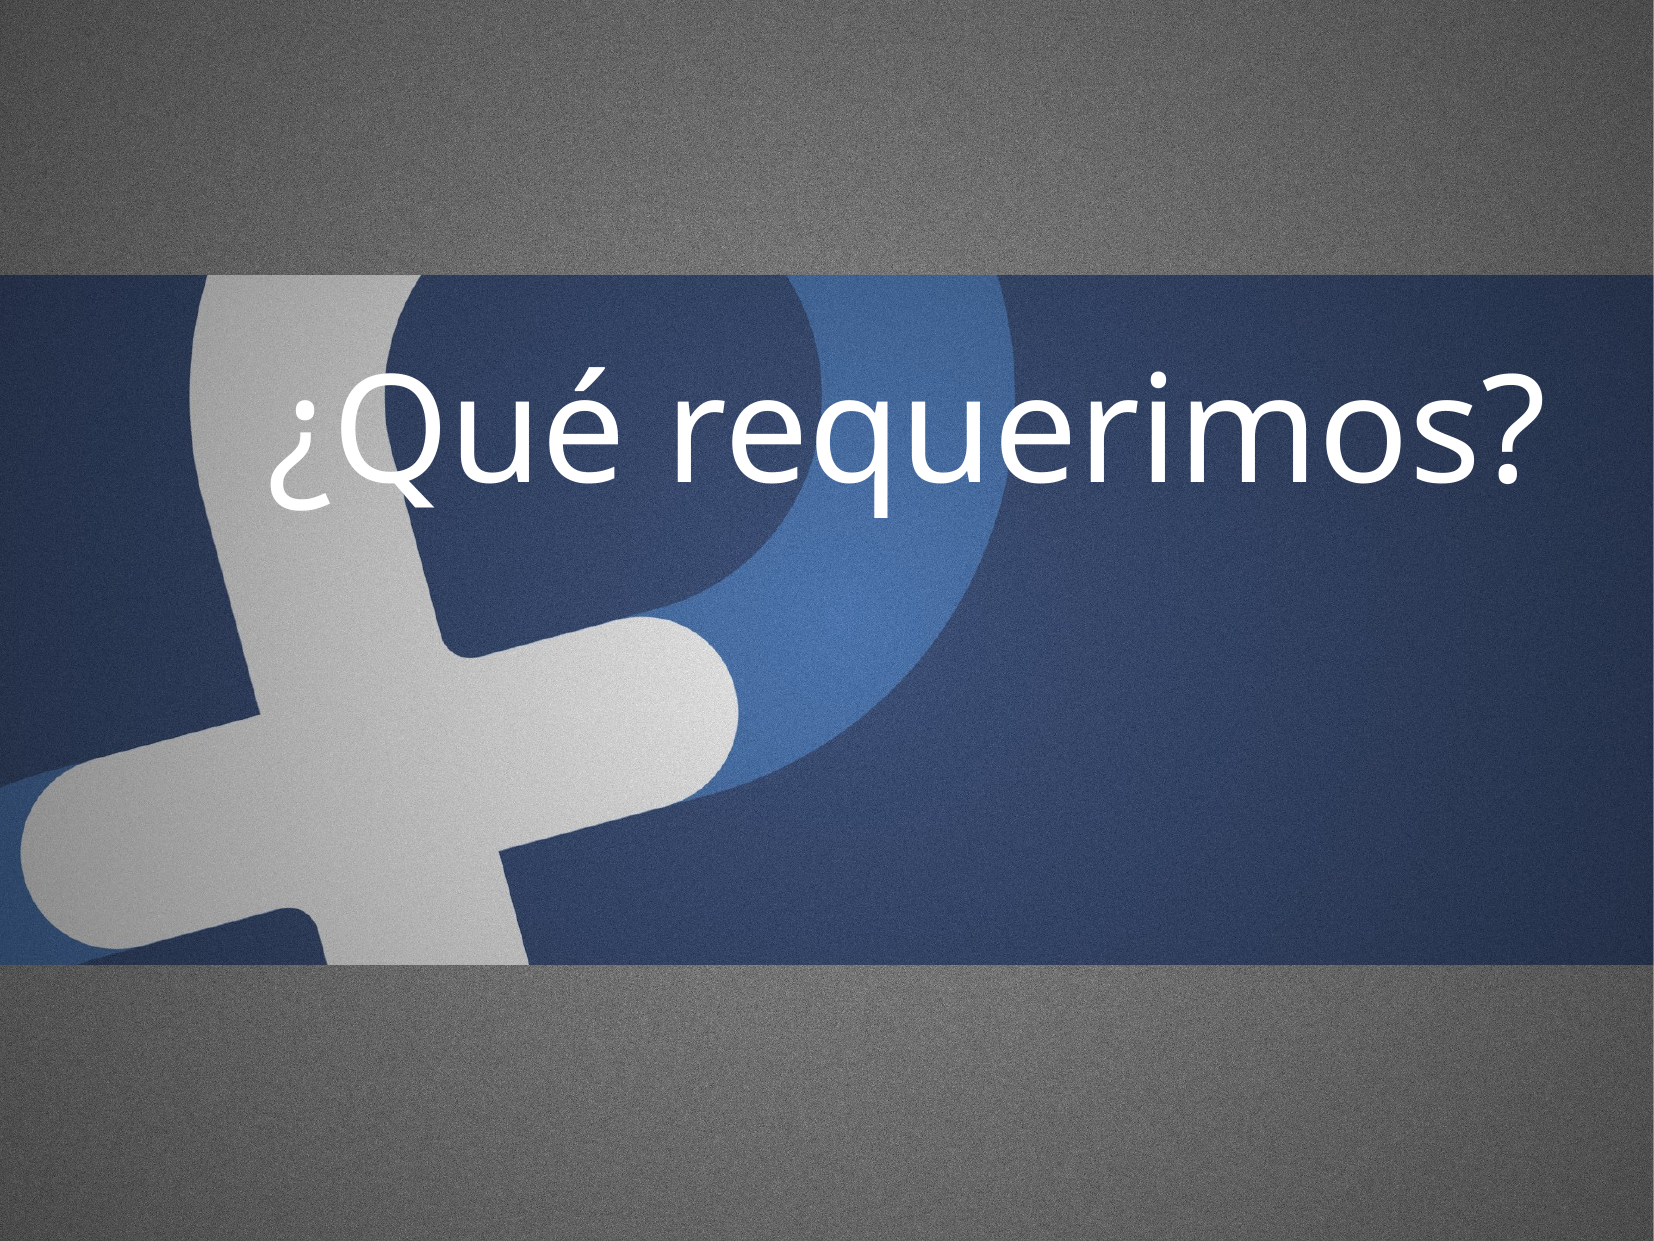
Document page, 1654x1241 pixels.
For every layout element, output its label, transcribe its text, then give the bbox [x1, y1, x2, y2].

picture [0, 0, 1654, 1241]
text_box ¿Qué requerimos? [169, 315, 1562, 654]
